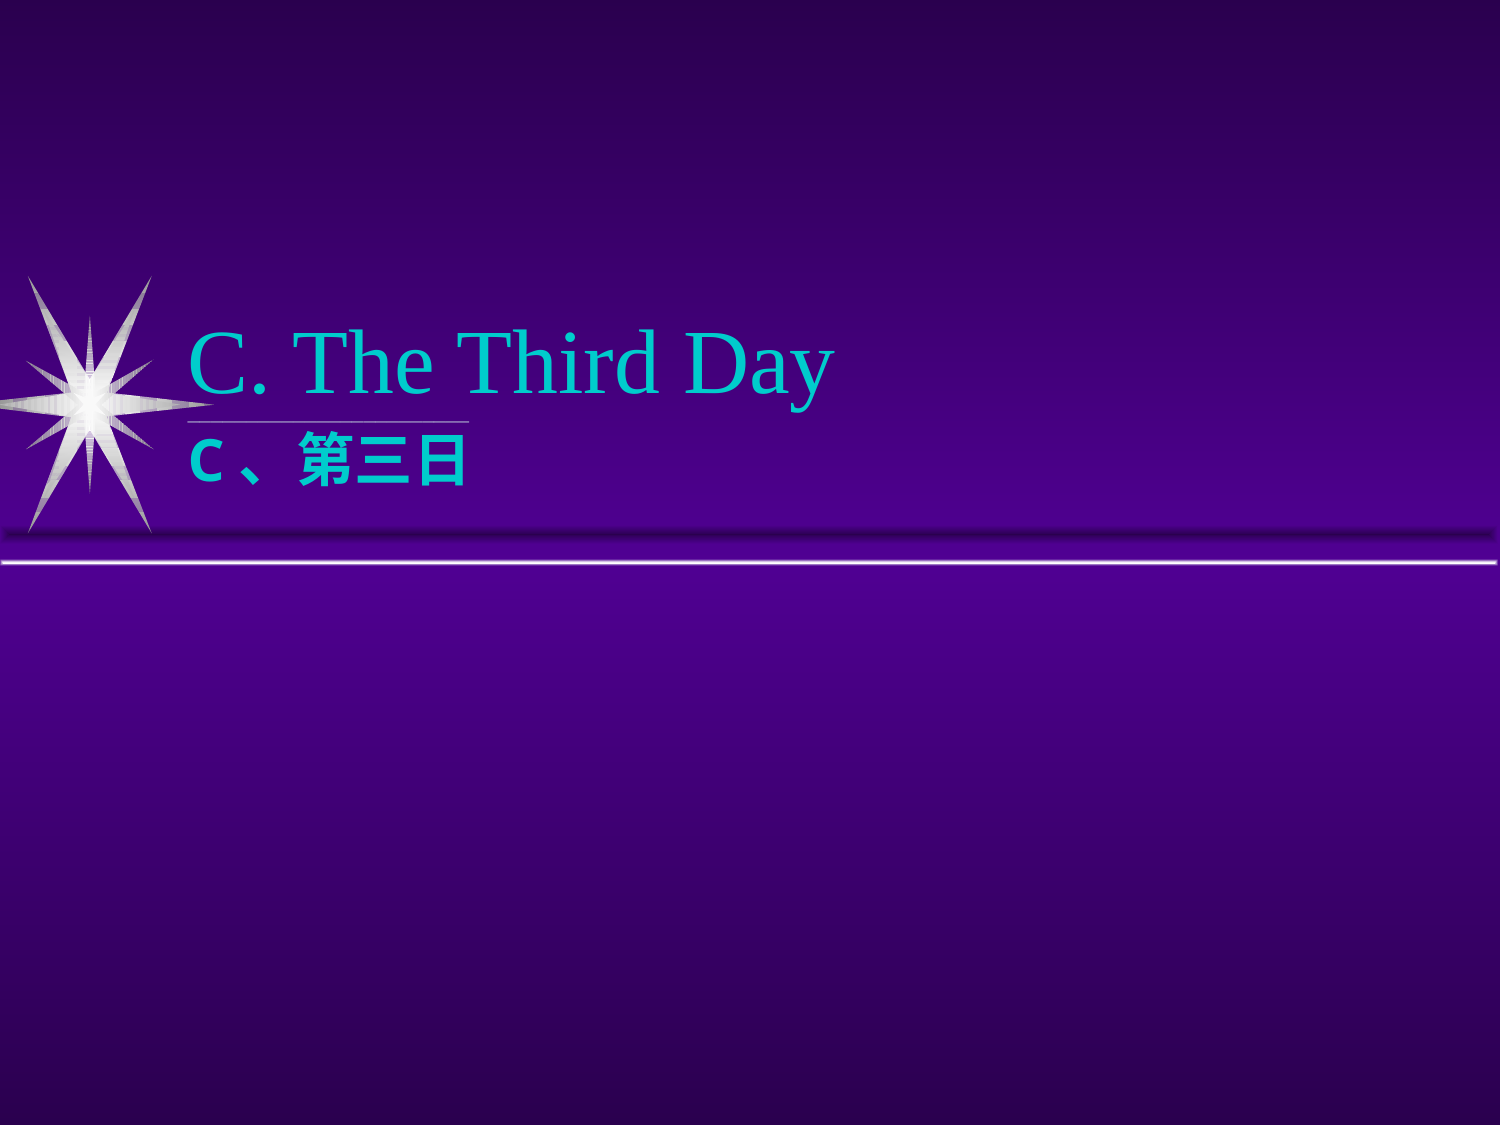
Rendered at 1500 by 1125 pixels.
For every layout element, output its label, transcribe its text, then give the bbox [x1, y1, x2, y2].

title C. The Third Day ──────────────────────── C、第三日 [187, 310, 1463, 498]
